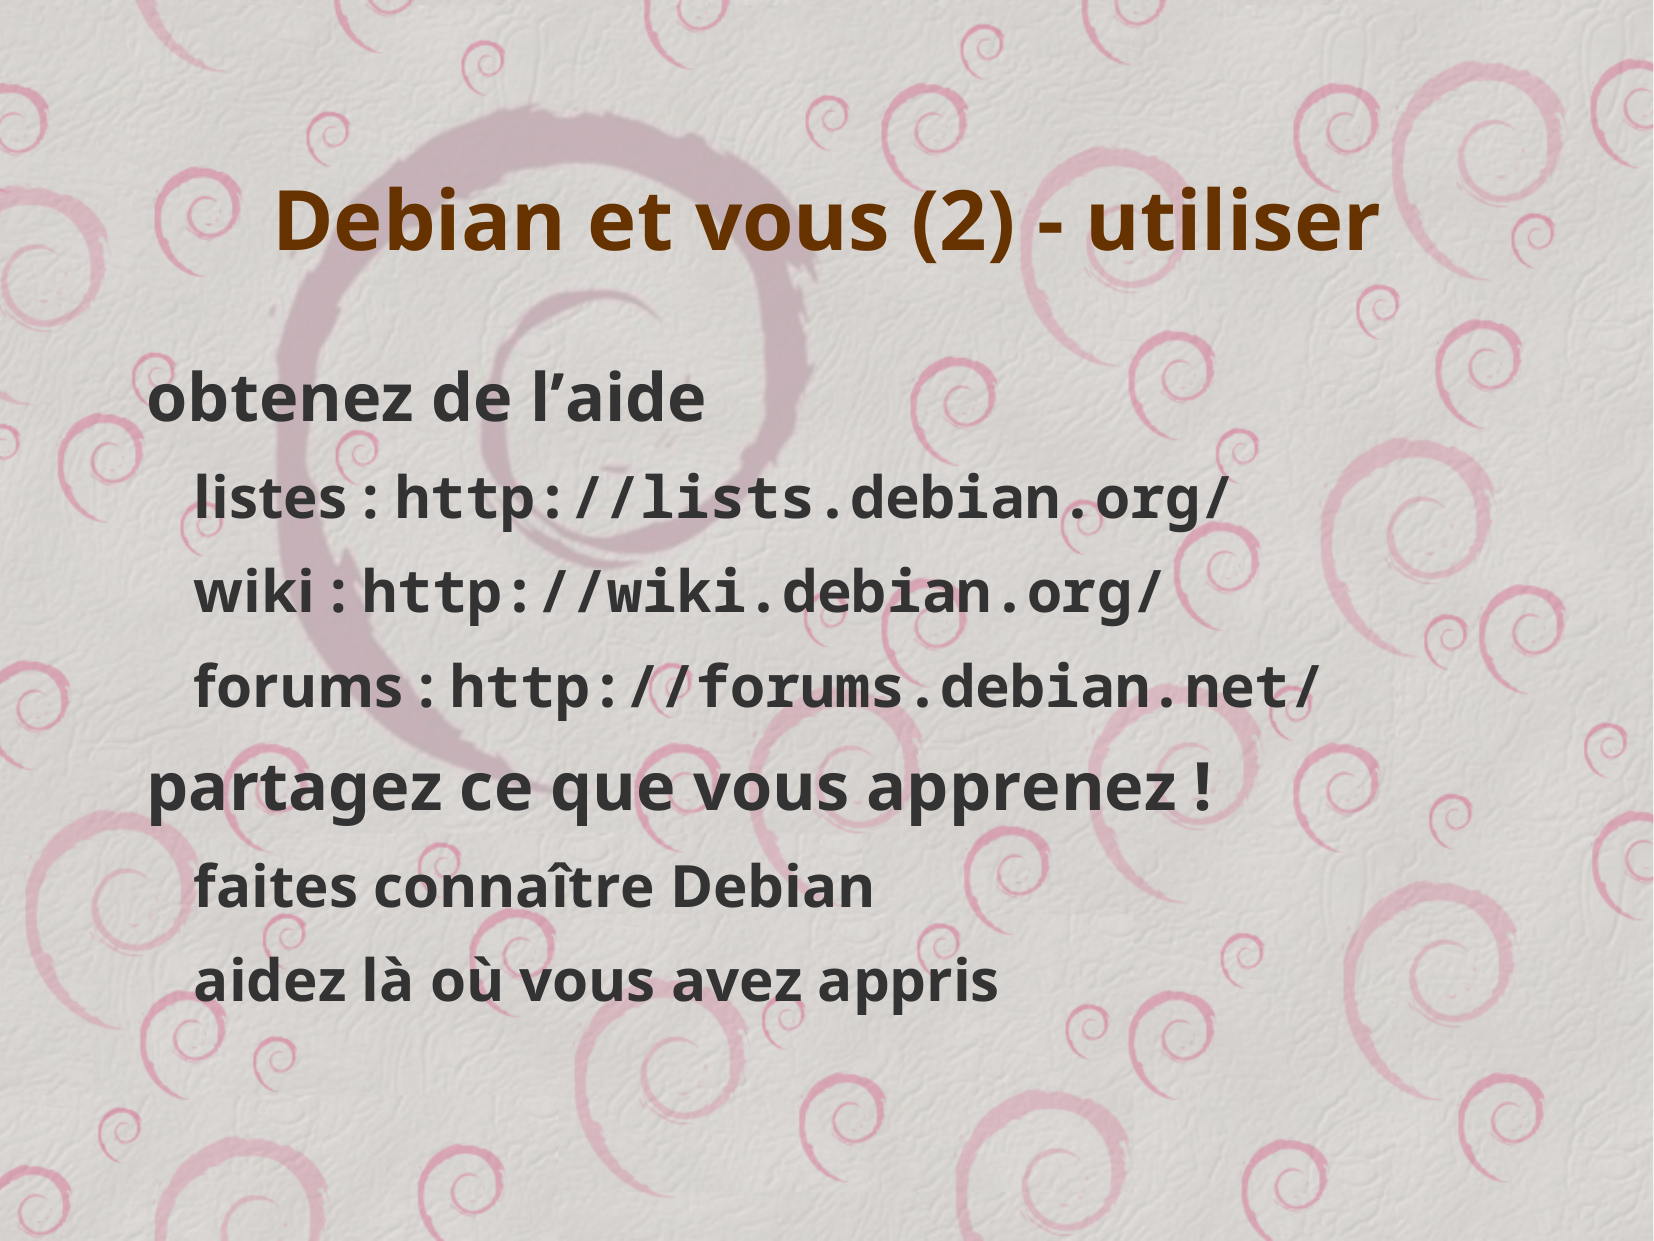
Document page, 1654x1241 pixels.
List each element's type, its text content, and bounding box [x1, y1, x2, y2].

title Debian et vous (2) - utiliser [121, 114, 1534, 322]
picture [0, 0, 1654, 1241]
list obtenez de l’aide listes : http://lists.debian.org/ wiki : http://wiki.debian.org/ forums : http://forums.debian.net/ partagez ce que vous apprenez ! faites connaître Debian aidez là où vous avez appris [134, 350, 1516, 1133]
